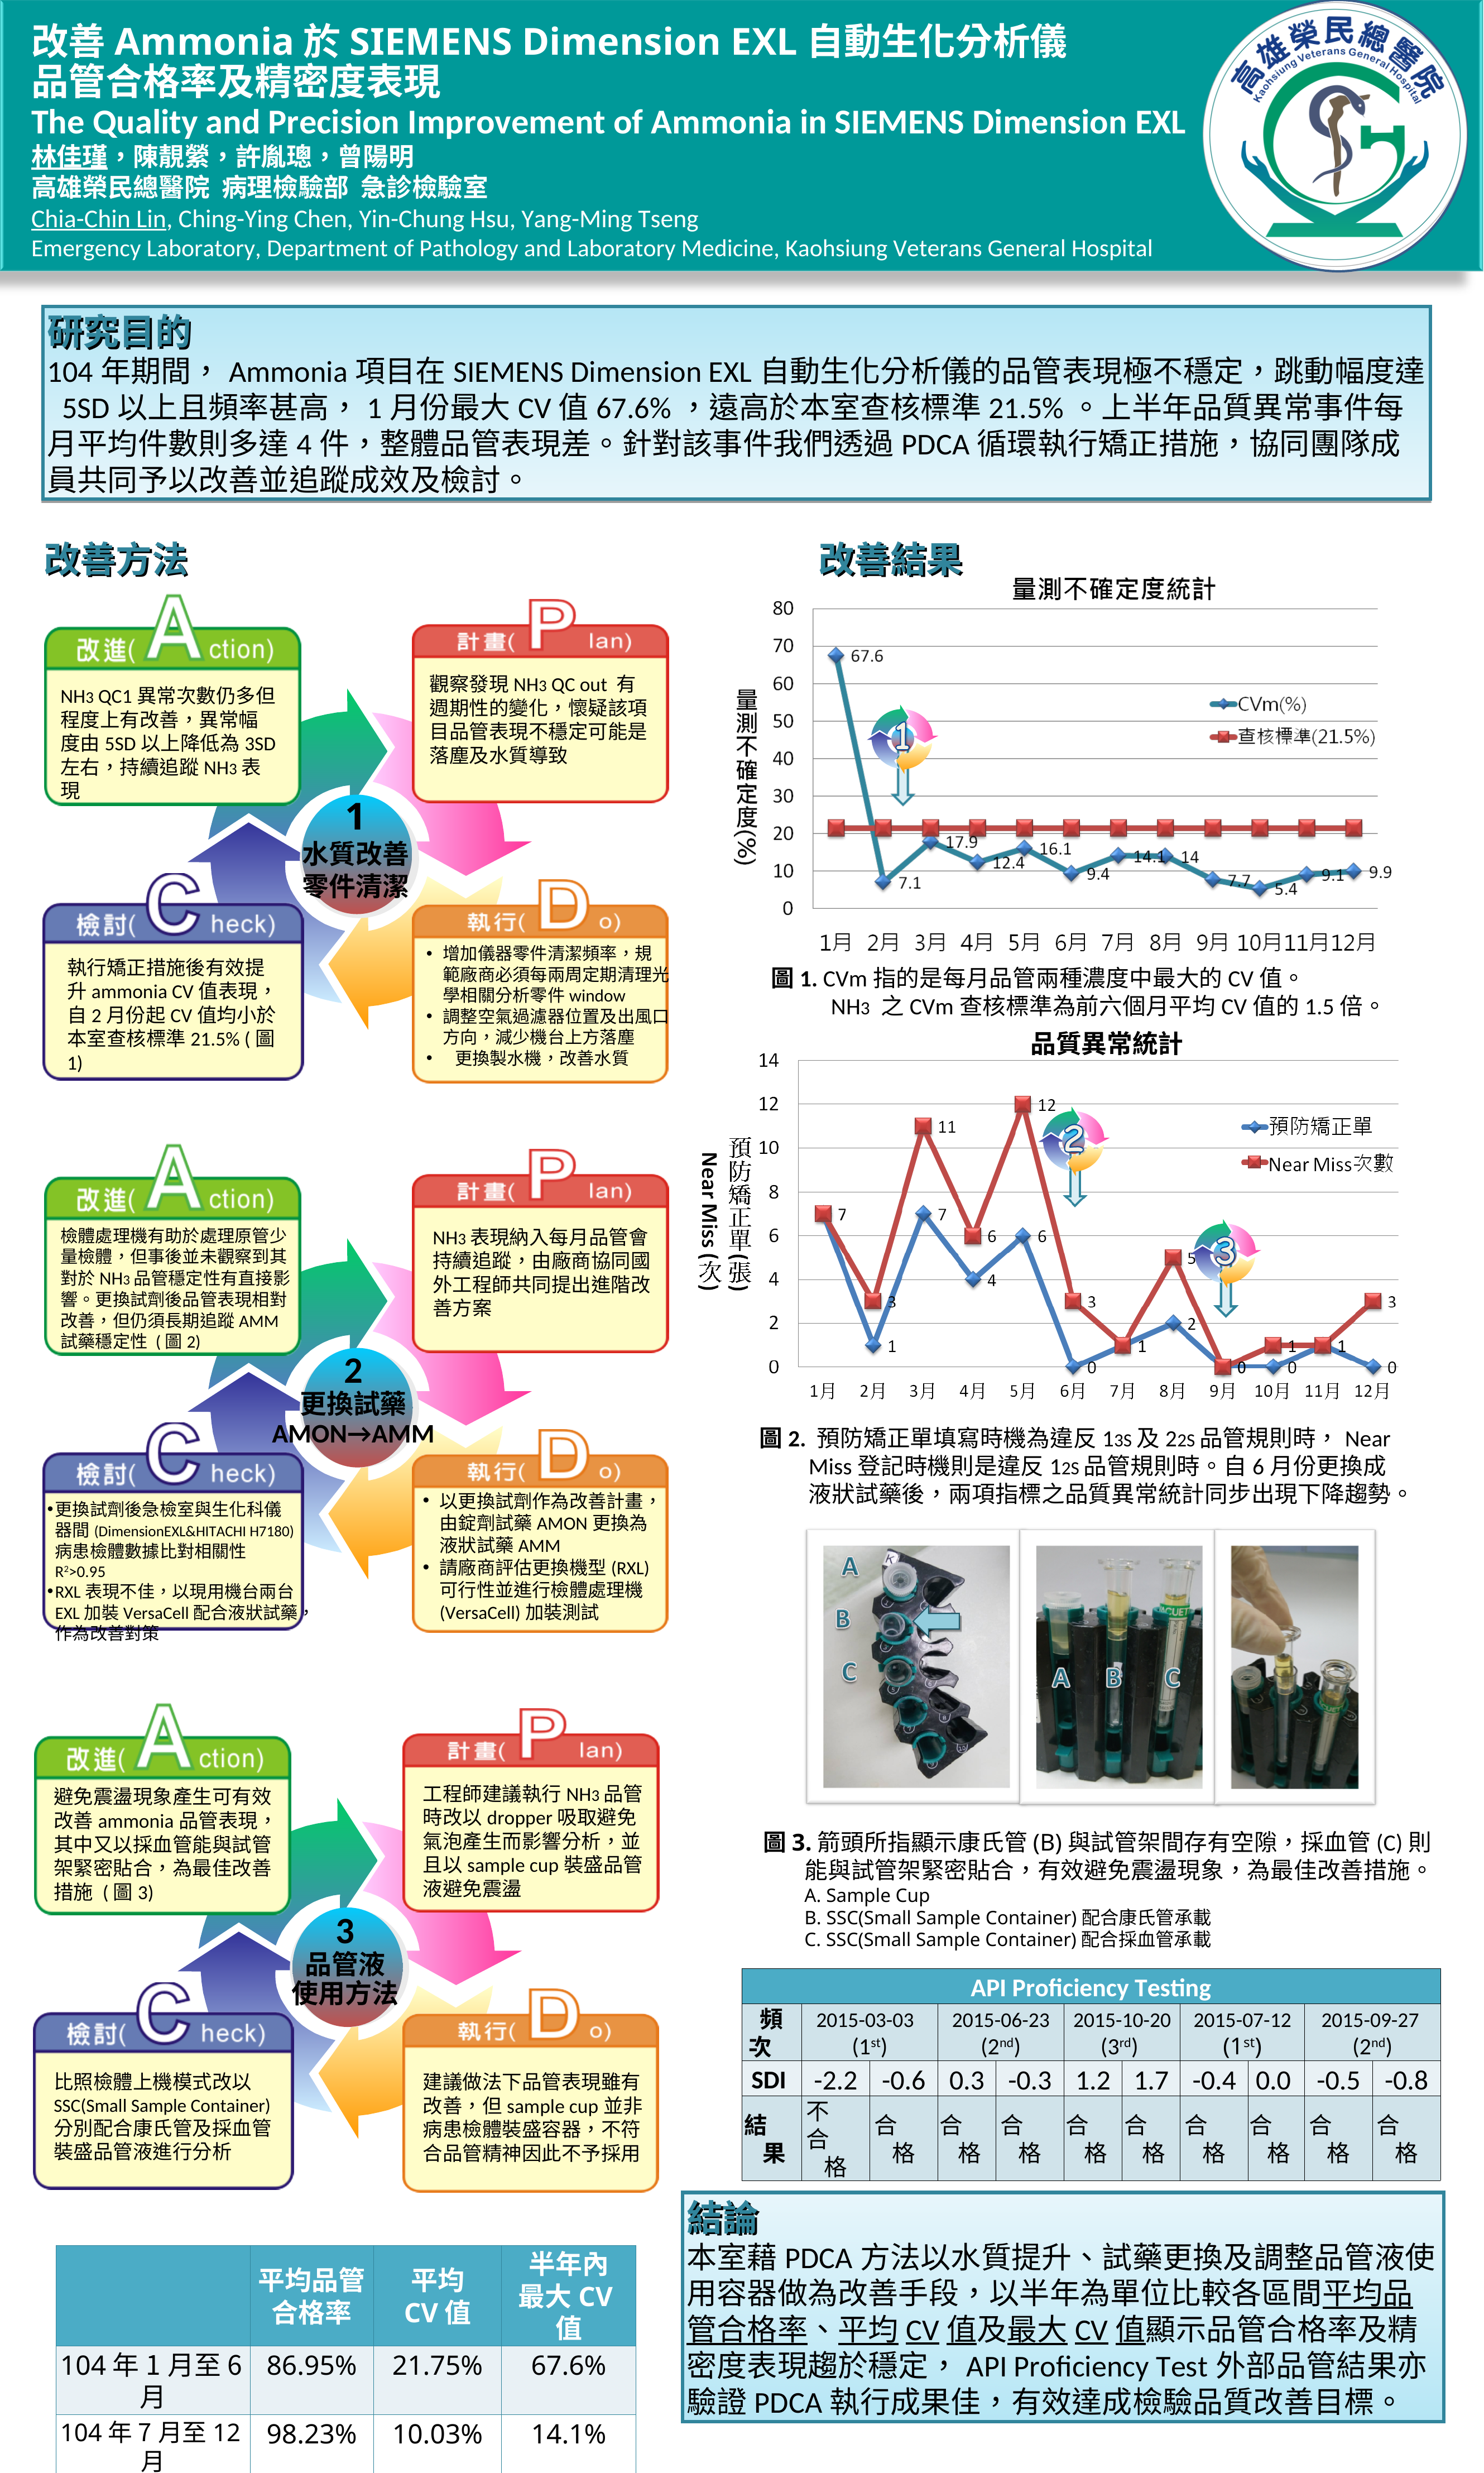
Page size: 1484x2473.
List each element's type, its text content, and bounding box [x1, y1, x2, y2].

table_cell 0.3 [938, 2061, 996, 2096]
table_cell SDI [742, 2061, 801, 2096]
text_box 品質異常統計 [1026, 1025, 1189, 1069]
text_box 2 更換試藥 AMON→AMM [267, 1348, 439, 1451]
table_cell 1.7 [1122, 2061, 1180, 2096]
picture [412, 599, 669, 803]
table_cell 1.2 [1064, 2061, 1122, 2096]
text_box [208, 806, 294, 840]
table_cell -0.8 [1373, 2061, 1440, 2096]
text_box [404, 1913, 522, 1988]
text_box 觀察發現NH3 QC out 有週期性的變化，懷疑該項目品管表現不穩定可能是落塵及水質導致 [425, 669, 656, 769]
table_cell 合 格 [1248, 2096, 1304, 2180]
table_cell 合 格 [1180, 2096, 1248, 2180]
text_box [198, 1915, 287, 1949]
text_box [309, 2011, 402, 2139]
table_cell 頻 次 [742, 2004, 801, 2060]
text_box 工程師建議執行NH3品管時改以dropper吸取避免氣泡產生而影響分析，並且以sample cup裝盛品管液避免震盪 [418, 1779, 656, 1902]
picture [42, 1422, 304, 1631]
text_box 比照檢體上機模式改以SSC(Small Sample Container)分別配合康氏管及採血管裝盛品管液進行分析 [49, 2067, 287, 2165]
text_box [1206, 1276, 1245, 1316]
text_box 圖1. CVm指的是每月品管兩種濃度中最大的CV值。 NH3 之CVm查核標準為前六個月平均CV值的1.5倍。 [748, 951, 1431, 1032]
text_box [208, 1356, 267, 1389]
table_cell -2.2 [802, 2061, 870, 2096]
table_cell 2015-10-20 (3rd) [1064, 2004, 1180, 2060]
text_box [177, 1932, 287, 1982]
table_header [56, 2246, 250, 2346]
text_box 圖3.箭頭所指顯示康氏管(B)與試管架間存有空隙，採血管(C)則能與試管架緊密貼合，有效避免震盪現象，為最佳改善措施。 A. Sample Cup B. SSC(Small Sample Container)配合康氏管承載 C. SSC(Small Sample Container)配合採血管承載 [755, 1823, 1447, 1955]
text_box 研究目的 104年期間，Ammonia項目在SIEMENS Dimension EXL自動生化分析儀的品管表現極不穩定，跳動幅度達 5SD以上且頻率甚高，1月份最大CV值67.6%，遠高於本室查核標準21.5%。上半年品質異常事件每月平均件數則多達4件，整體品管表現差。針對該事件我們透過PDCA循環執行矯正措施，協同團隊成員共同予以改善並追蹤成效及檢討。 [42, 306, 1431, 500]
picture [402, 1988, 659, 2193]
text_box [318, 1451, 412, 1580]
text_box 改善Ammonia於SIEMENS Dimension EXL自動生化分析儀 品管合格率及精密度表現 The Quality and Precision Improvement of Ammonia in SIEMENS Dimension EXL [23, 18, 1197, 146]
table_cell -0.4 [1180, 2061, 1248, 2096]
table_cell 合 格 [1305, 2096, 1372, 2180]
text_box [301, 688, 388, 788]
text_box [1305, 267, 1371, 271]
table_cell 合 格 [1122, 2096, 1180, 2180]
table_header 平均 CV值 [374, 2246, 501, 2346]
text_box 檢體處理機有助於處理原管少量檢體，但事後並未觀察到其對於NH3品管穩定性有直接影響。更換試劑後品管表現相對改善，但仍須長期追蹤AMM試藥穩定性 (圖2) [56, 1222, 300, 1354]
table_cell 0.0 [1248, 2061, 1304, 2096]
table_cell -0.6 [870, 2061, 938, 2096]
table_cell 結 果 [742, 2096, 801, 2180]
text_box [426, 876, 433, 879]
table_cell 2015-07-12 (1st) [1180, 2004, 1304, 2060]
text_box 圖2. 預防矯正單填寫時機為違反13S及22S品管規則時，Near Miss登記時機則是違反12S品管規則時。自6月份更換成液狀試藥後，兩項指標之品質異常統計同步出現下降趨勢。 [755, 1421, 1408, 1509]
text_box 改善方法 [39, 534, 193, 582]
text_box [883, 762, 899, 769]
table_cell 2015-06-23 (2nd) [938, 2004, 1064, 2060]
text_box 建議做法下品管表現雖有改善，但sample cup並非病患檢體裝盛容器，不符合品管精神因此不予採用 [418, 2067, 650, 2167]
text_box [323, 906, 412, 1030]
picture [412, 879, 669, 1084]
text_box [187, 822, 294, 873]
table_cell 不 合 格 [802, 2096, 870, 2180]
table_cell 86.95% [251, 2346, 373, 2414]
text_box NH3 QC1異常次數仍多但程度上有改善，異常幅度由5SD以上降低為3SD左右，持續追蹤NH3表現 [56, 681, 281, 804]
text_box [187, 1372, 267, 1422]
text_box [497, 876, 503, 879]
table_cell 合 格 [938, 2096, 996, 2180]
table_cell 合 格 [870, 2096, 938, 2180]
text_box [418, 803, 532, 876]
table_cell -0.5 [1305, 2061, 1372, 2096]
text_box [897, 762, 922, 774]
table_cell 98.23% [251, 2415, 373, 2473]
picture [34, 1702, 291, 1915]
text_box [913, 1605, 959, 1637]
picture [33, 1982, 294, 2190]
picture [44, 1143, 301, 1356]
picture [675, 1037, 1484, 1415]
table_cell 104年1月至6月 [56, 2346, 250, 2414]
text_box 1 水質改善 零件清潔 [294, 788, 418, 906]
text_box 林佳瑾，陳靚縈，許胤璁，曾陽明 高雄榮民總醫院 病理檢驗部 急診檢驗室 Chia-Chin Lin, Ching-Ying Chen, Yin-Chung Hsu, Yang-Ming Tseng Emergency Laboratory, Department of Pathology and Laboratory Medicine, Kaohsiung Veterans General Hospital [23, 136, 1164, 266]
text_box [294, 2017, 336, 2112]
table_cell 104年7月至12月 [56, 2415, 250, 2473]
text_box [439, 1353, 532, 1426]
picture [801, 1525, 1381, 1810]
table_cell 合 格 [1373, 2096, 1440, 2180]
table_cell 10.03% [374, 2415, 501, 2473]
text_box [1055, 1164, 1070, 1171]
text_box 以更換試劑作為改善計畫，由錠劑試藥AMON更換為液狀試藥AMM 請廠商評估更換機型(RXL)可行性並進行檢體處理機(VersaCell)加裝測試 [418, 1487, 660, 1626]
text_box [1068, 1164, 1093, 1177]
text_box NH3表現納入每月品管會持續追蹤，由廠商協同國外工程師共同提出進階改善方案 [428, 1222, 663, 1322]
text_box [304, 1458, 345, 1553]
table_cell 21.75% [374, 2346, 501, 2414]
picture [42, 873, 304, 1081]
picture [412, 1149, 669, 1353]
picture [44, 593, 301, 806]
picture [412, 1429, 669, 1633]
table_cell 合 格 [1064, 2096, 1122, 2180]
text_box 執行矯正措施後有效提升ammonia CV值表現，自2月份起CV值均小於本室查核標準21.5% (圖1) [63, 952, 287, 1076]
table_cell 合 格 [996, 2096, 1064, 2180]
text_box [304, 908, 345, 1004]
text_box [497, 1425, 503, 1429]
text_box 避免震盪現象產生可有效改善ammonia品管表現，其中又以採血管能與試管架緊密貼合，為最佳改善措施 (圖3) [49, 1782, 281, 1906]
text_box 改善結果 [814, 534, 967, 582]
table_cell 2015-03-03 (1st) [802, 2004, 938, 2060]
table_cell 67.6% [502, 2346, 636, 2414]
table_cell -0.3 [996, 2061, 1064, 2096]
text_box [372, 1262, 412, 1348]
table_header 平均品管合格率 [251, 2246, 373, 2346]
text_box 結論 本室藉PDCA方法以水質提升、試藥更換及調整品管液使用容器做為改善手段，以半年為單位比較各區間平均品管合格率、平均CV值及最大CV值顯示品管合格率及精密度表現趨於穩定，API Proficiency Test外部品管結果亦驗證PDCA執行成果佳，有效達成檢驗品質改善目標。 [682, 2192, 1444, 2422]
table_header 半年內 最大CV值 [502, 2246, 636, 2346]
text_box [487, 1985, 493, 1988]
text_box [301, 1238, 388, 1348]
picture [402, 1708, 660, 1913]
table_header API Proficiency Testing [742, 1969, 1440, 2004]
table_cell 2015-09-27 (2nd) [1305, 2004, 1440, 2060]
text_box [291, 1798, 378, 1909]
text_box [372, 712, 412, 788]
picture [723, 559, 1449, 986]
table_cell 14.1% [502, 2415, 636, 2473]
text_box [362, 1822, 402, 1909]
picture [0, 0, 1484, 301]
text_box [416, 1985, 423, 1988]
text_box 3 品管液 使用方法 [287, 1909, 404, 2011]
text_box 更換試劑後急檢室與生化科儀器間(DimensionEXL&HITACHI H7180)病患檢體數據比對相關性R2>0.95 RXL表現不佳，以現用機台兩台EXL加裝VersaCell配合液狀試藥，作為改善對策 [42, 1496, 304, 1646]
text_box 增加儀器零件清潔頻率，規 範廠商必須每兩周定期清理光學相關分析零件window 調整空氣過濾器位置及出風口方向，減少機台上方落塵 更換製水機，改善水質 [421, 940, 676, 1071]
text_box [1315, 0, 1362, 2]
